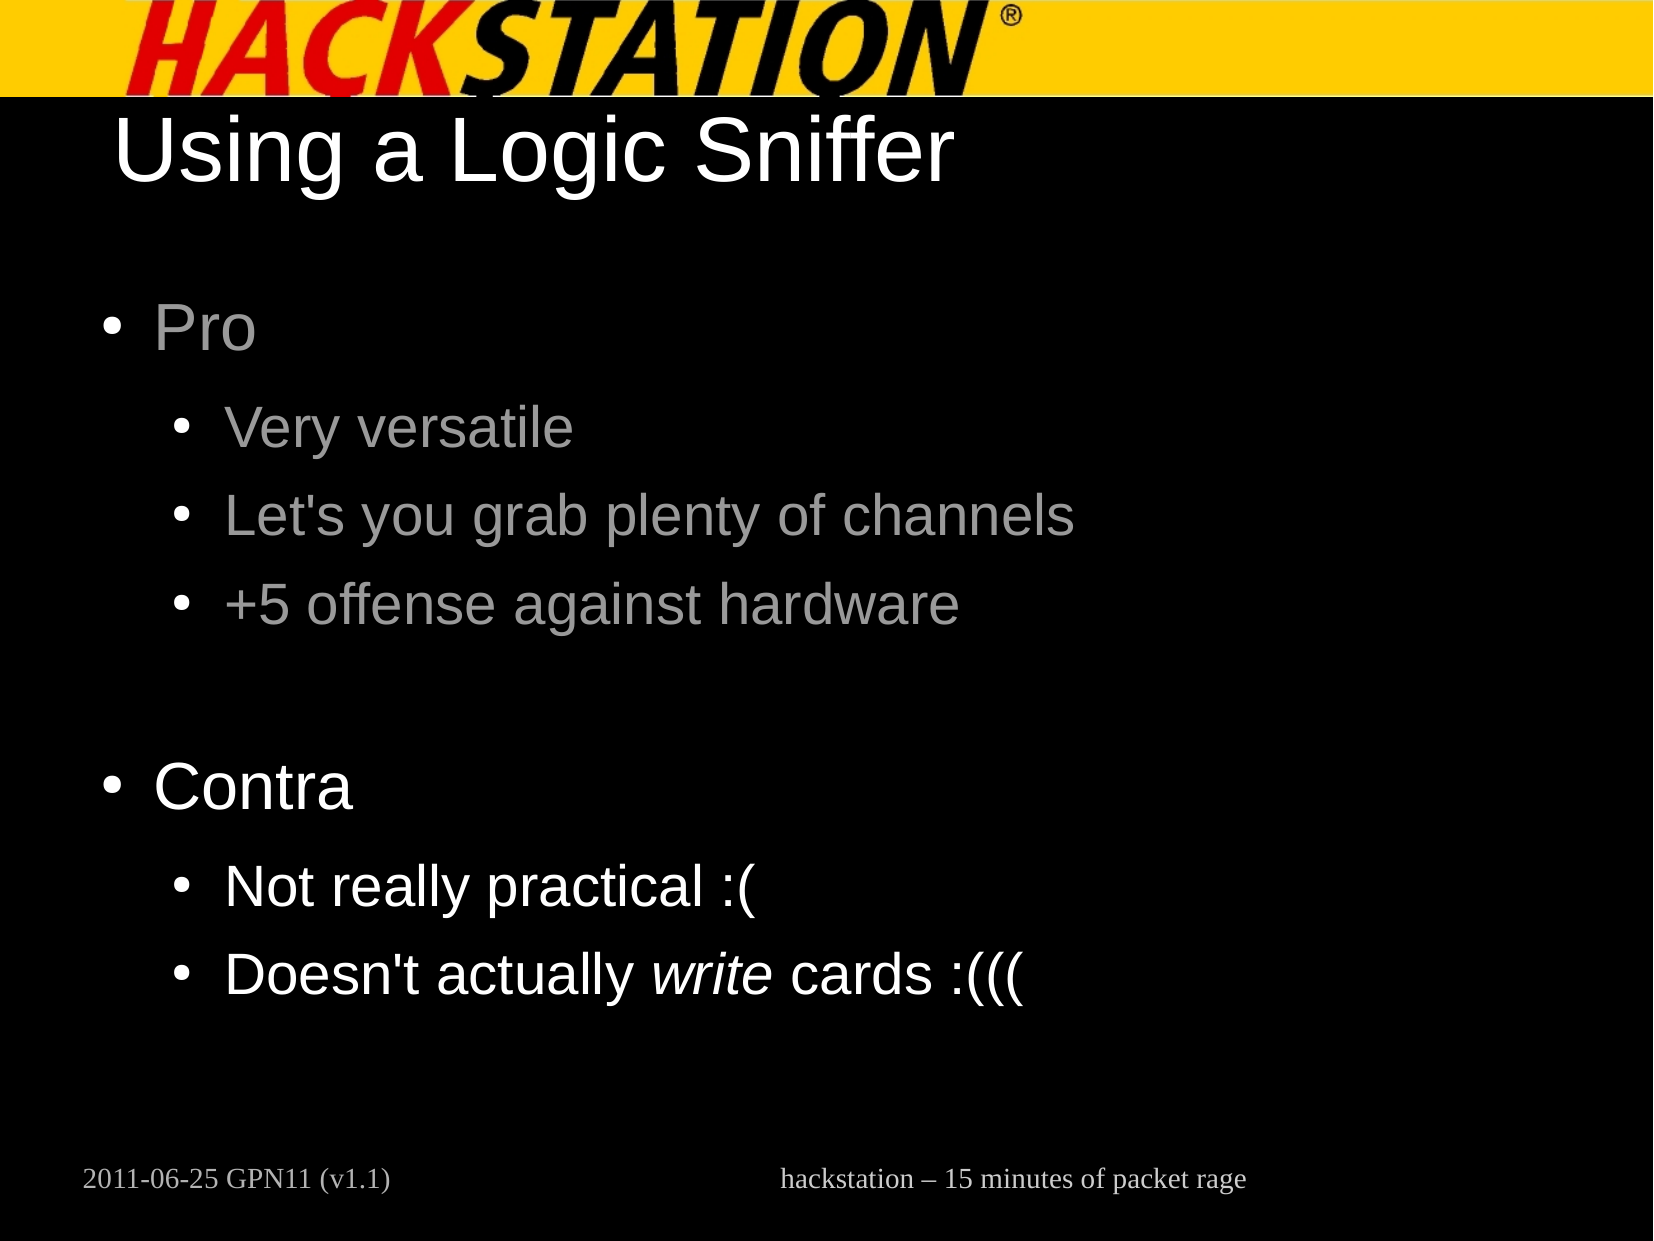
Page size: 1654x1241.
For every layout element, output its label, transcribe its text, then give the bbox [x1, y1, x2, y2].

picture [0, 0, 1653, 97]
list Pro Very versatile Let's you grab plenty of channels +5 offense against hardware Contra Not really practical :( Doesn't actually write cards :((( [82, 290, 1571, 1163]
title Using a Logic Sniffer [112, 75, 1571, 226]
